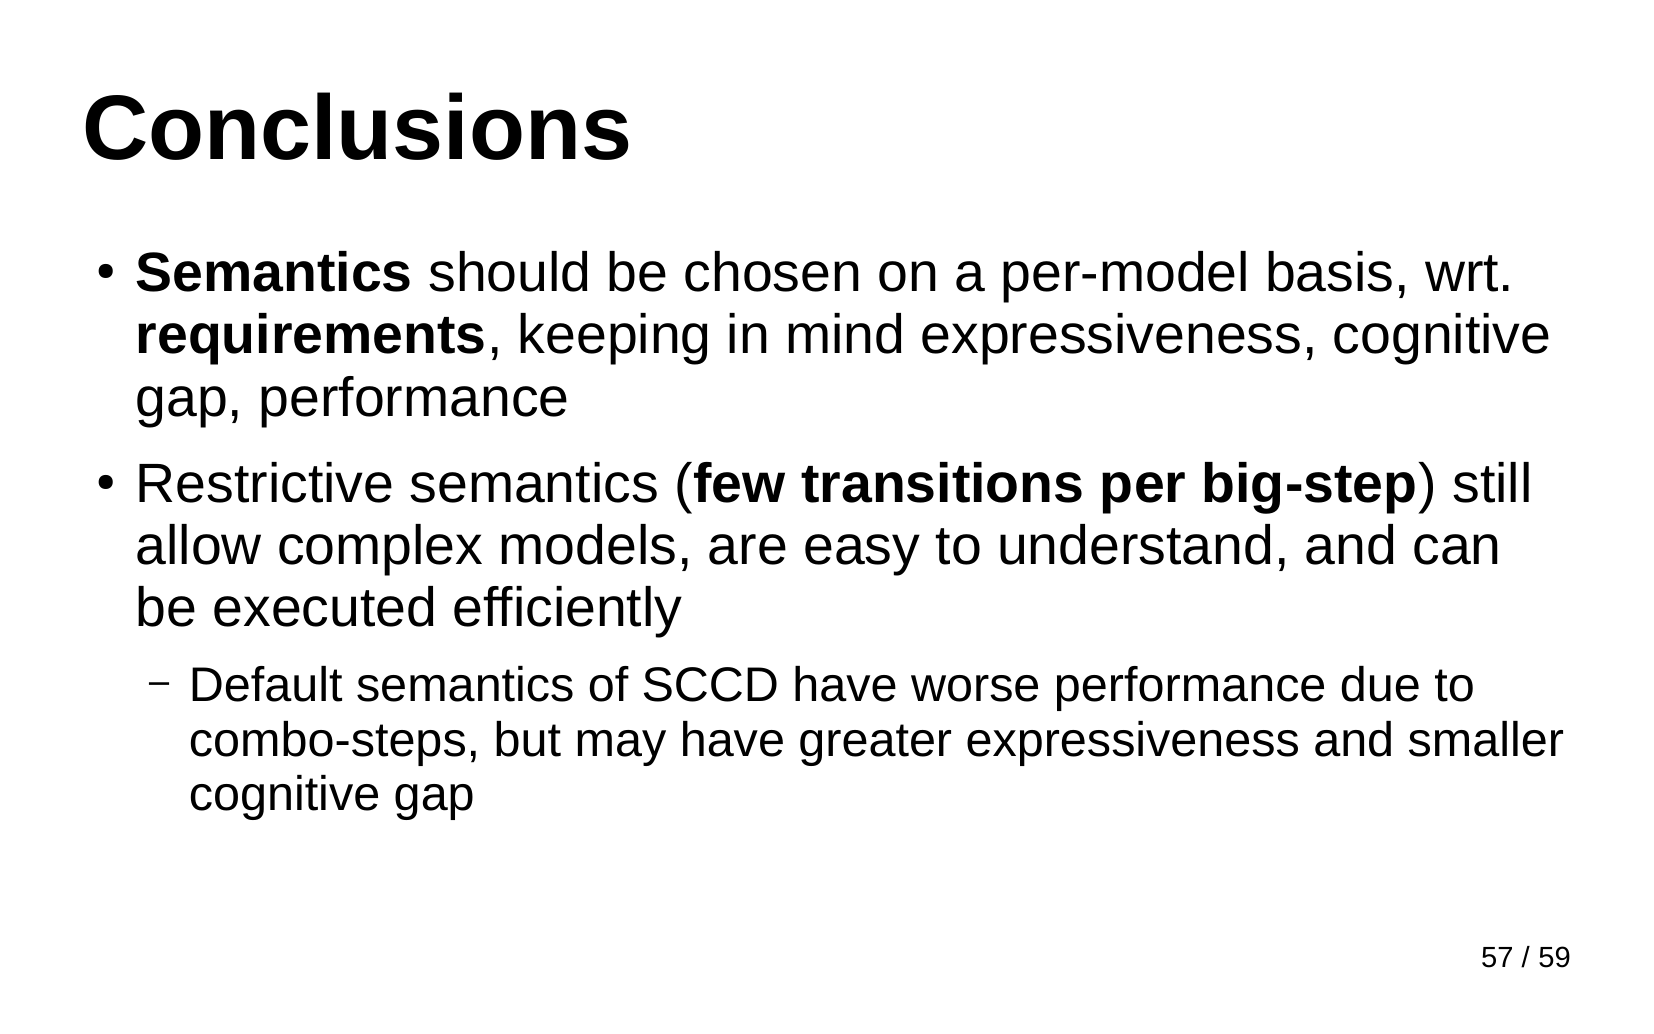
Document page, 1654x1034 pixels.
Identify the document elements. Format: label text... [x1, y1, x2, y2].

list Semantics should be chosen on a per-model basis, wrt. requirements, keeping in mind expressiveness, cognitive gap, performance Restrictive semantics (few transitions per big-step) still allow complex models, are easy to understand, and can be executed efficiently Default semantics of SCCD have worse performance due to combo-steps, but may have greater expressiveness and smaller cognitive gap [82, 241, 1571, 827]
title Conclusions [82, 41, 1571, 214]
